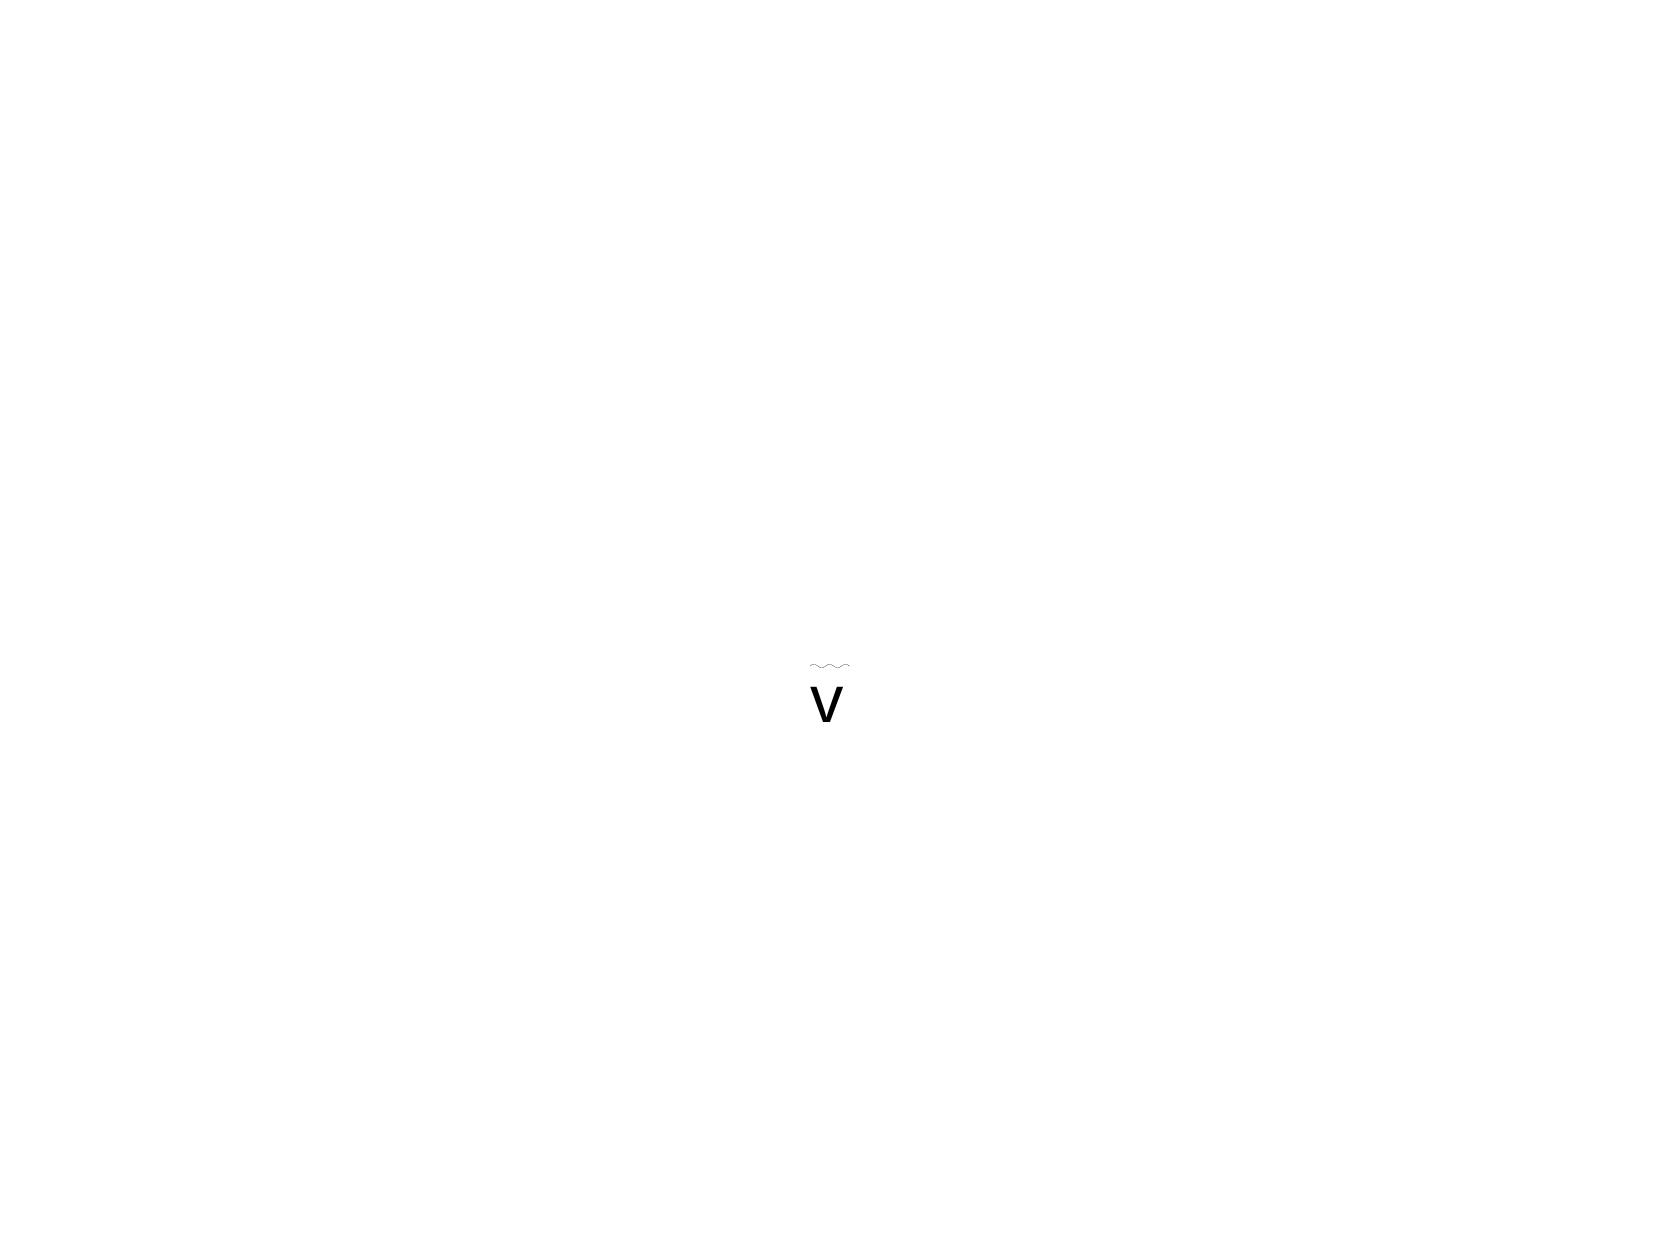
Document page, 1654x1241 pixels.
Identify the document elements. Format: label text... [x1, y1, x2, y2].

subtitle v [82, 297, 1571, 1102]
